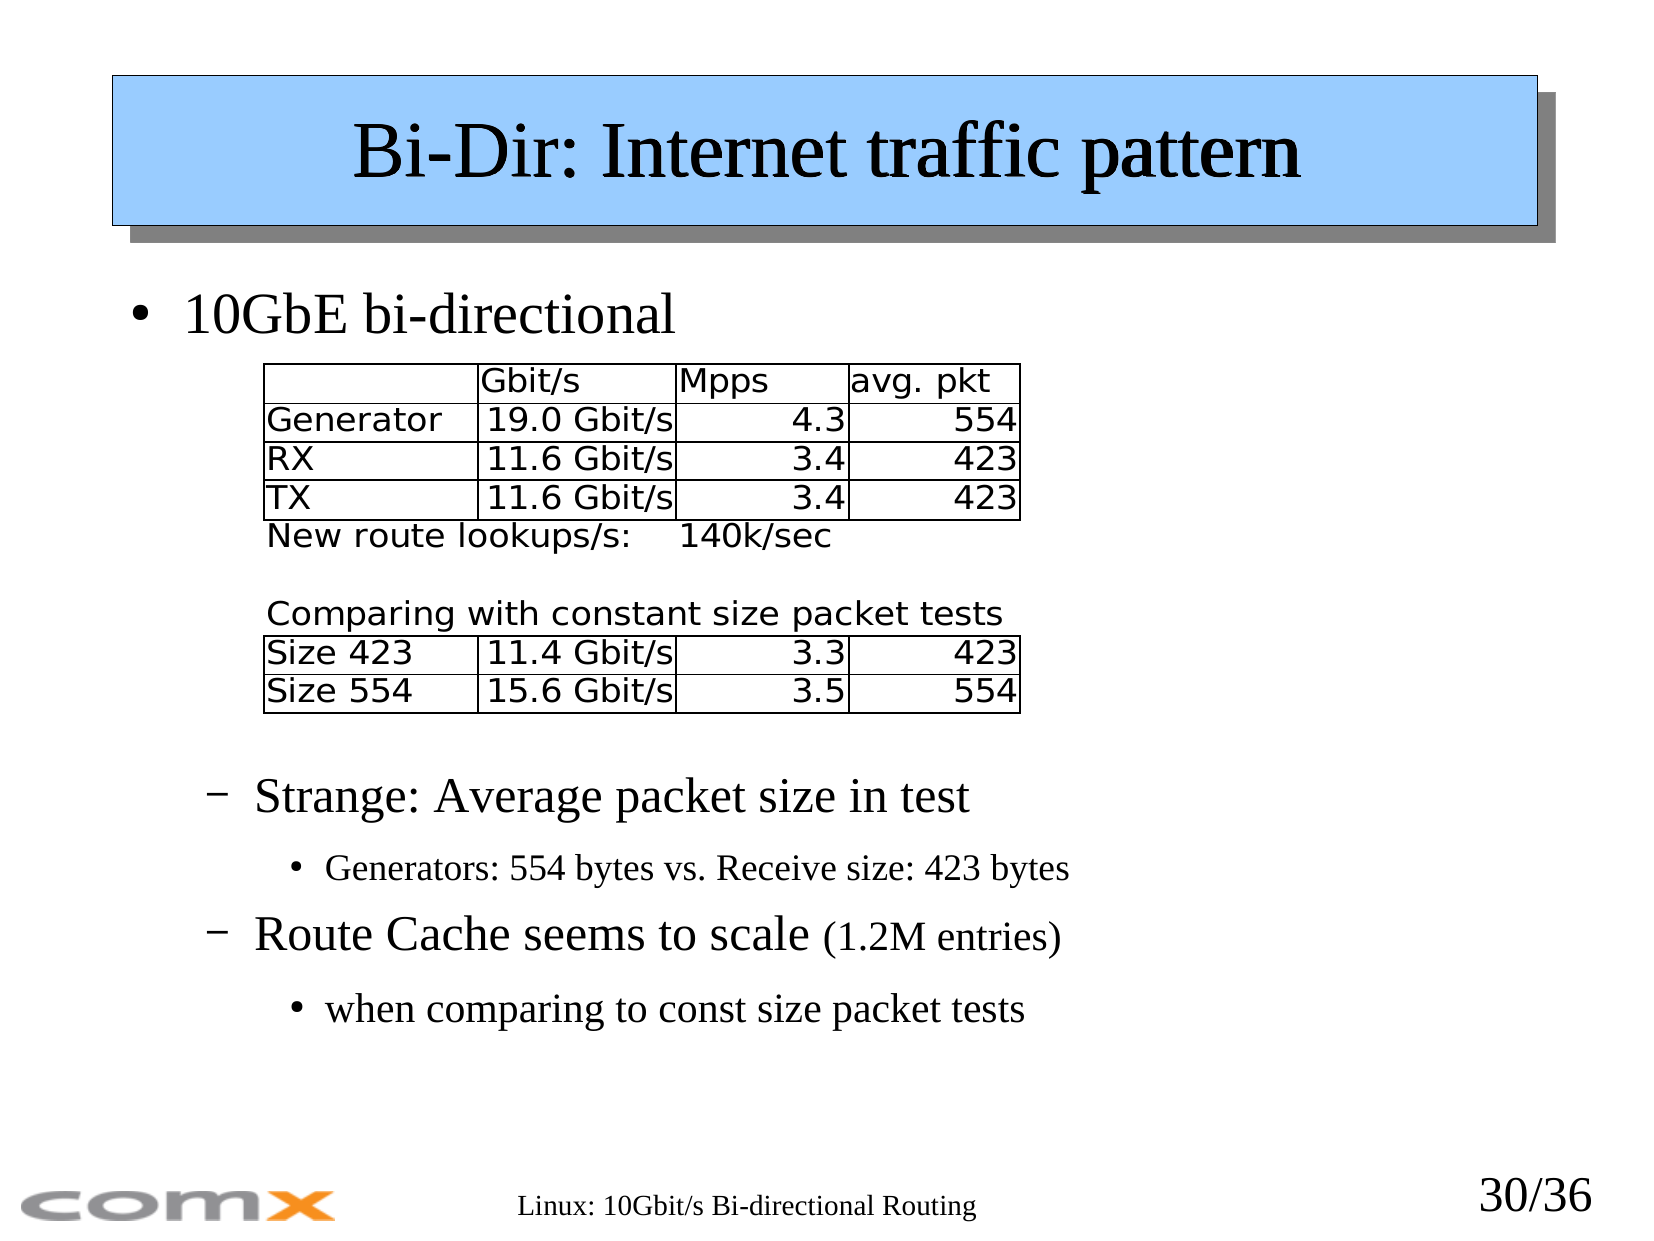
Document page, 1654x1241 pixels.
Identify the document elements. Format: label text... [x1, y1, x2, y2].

picture [21, 1191, 335, 1221]
list 10GbE bi-directional Strange: Average packet size in test Generators: 554 bytes vs. Receive size: 423 bytes Route Cache seems to scale (1.2M entries) when comparing to const size packet tests [112, 281, 1538, 1040]
title Bi-Dir: Internet traffic pattern [116, 90, 1538, 211]
chart [261, 361, 1022, 715]
